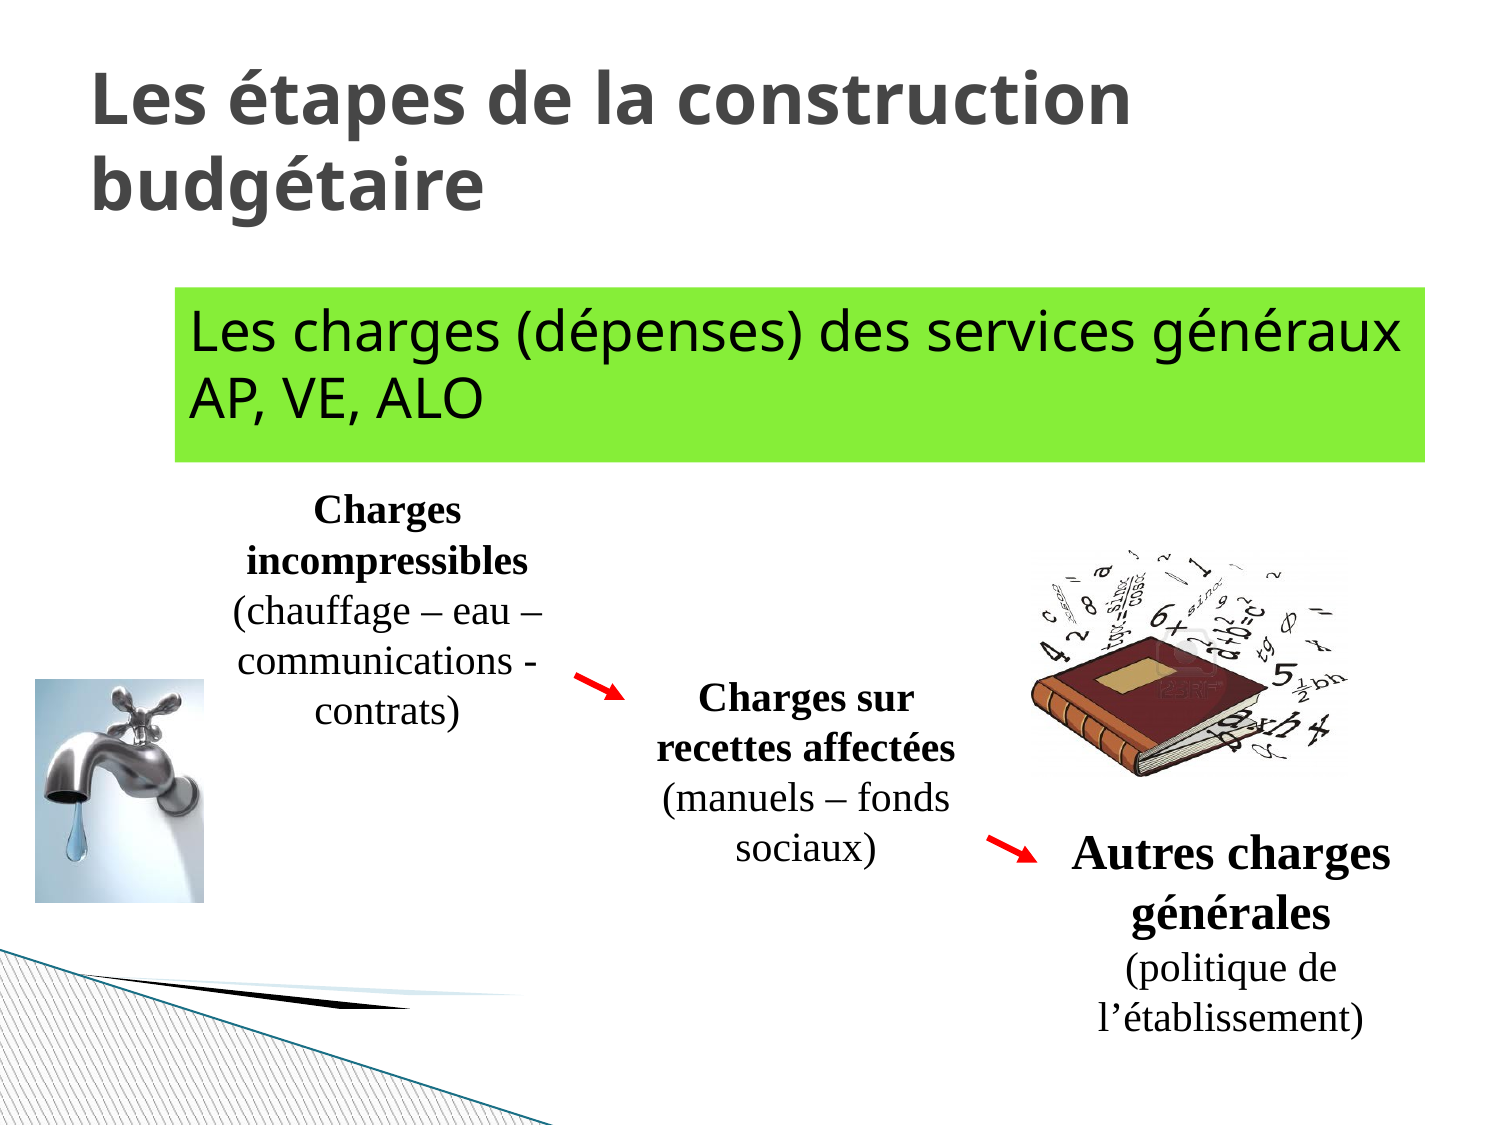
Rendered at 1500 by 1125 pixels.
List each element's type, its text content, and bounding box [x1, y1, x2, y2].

picture [1031, 550, 1348, 777]
text_box Charges incompressibles (chauffage – eau – communications - contrats) [187, 474, 588, 740]
text_box Autres charges générales (politique de l’établissement) [1037, 812, 1425, 1048]
list Les charges (dépenses) des services généraux AP, VE, ALO [174, 287, 1425, 463]
text_box Charges sur recettes affectées (manuels – fonds sociaux) [612, 662, 1000, 878]
picture [35, 679, 204, 903]
picture [0, 952, 543, 1125]
title Les étapes de la construction budgétaire [75, 45, 1425, 233]
